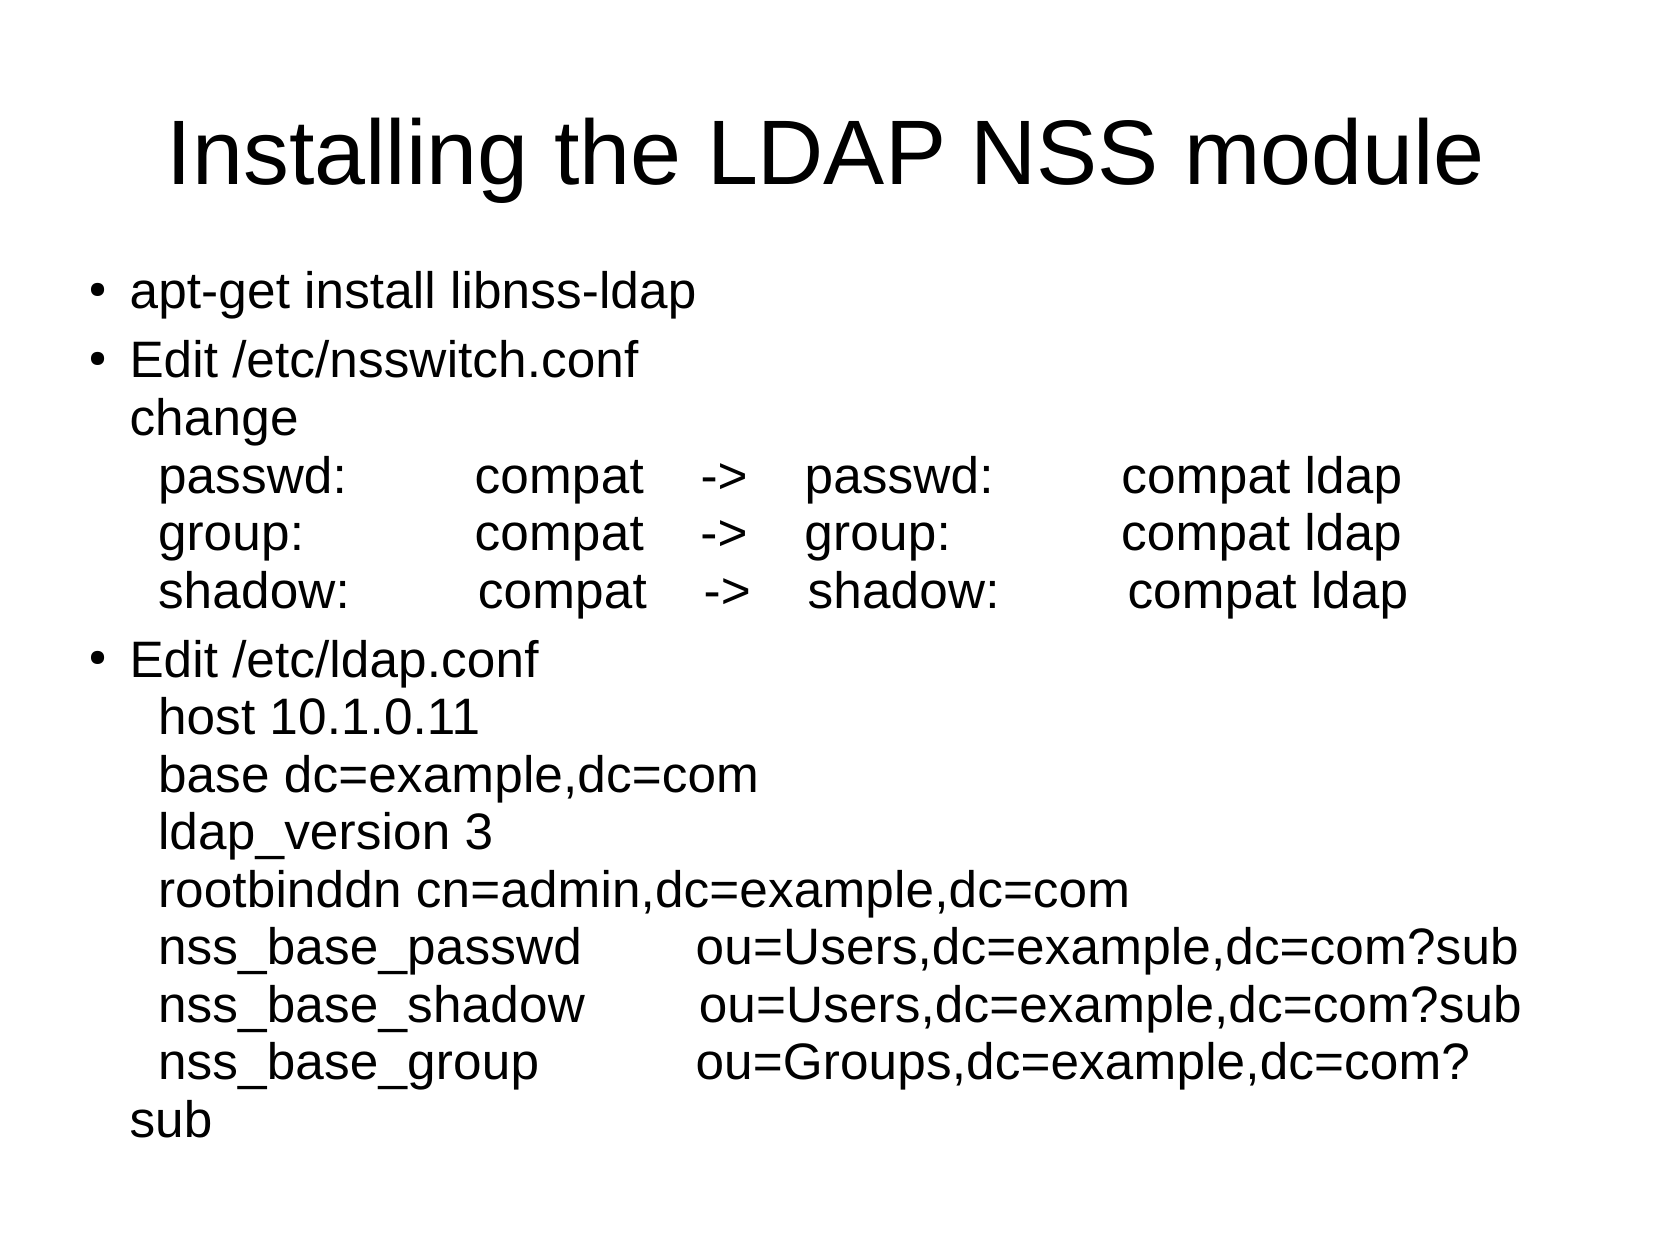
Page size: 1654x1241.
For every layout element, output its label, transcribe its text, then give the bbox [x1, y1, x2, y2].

list apt-get install libnss-ldap Edit /etc/nsswitch.conf change passwd: compat -> passwd: compat ldap group: compat -> group: compat ldap shadow: compat -> shadow: compat ldap Edit /etc/ldap.conf host 10.1.0.11 base dc=example,dc=com ldap_version 3 rootbinddn cn=admin,dc=example,dc=com nss_base_passwd ou=Users,dc=example,dc=com?sub nss_base_shadow ou=Users,dc=example,dc=com?sub nss_base_group ou=Groups,dc=example,dc=com?sub [75, 262, 1531, 1163]
title Installing the LDAP NSS module [82, 49, 1571, 257]
